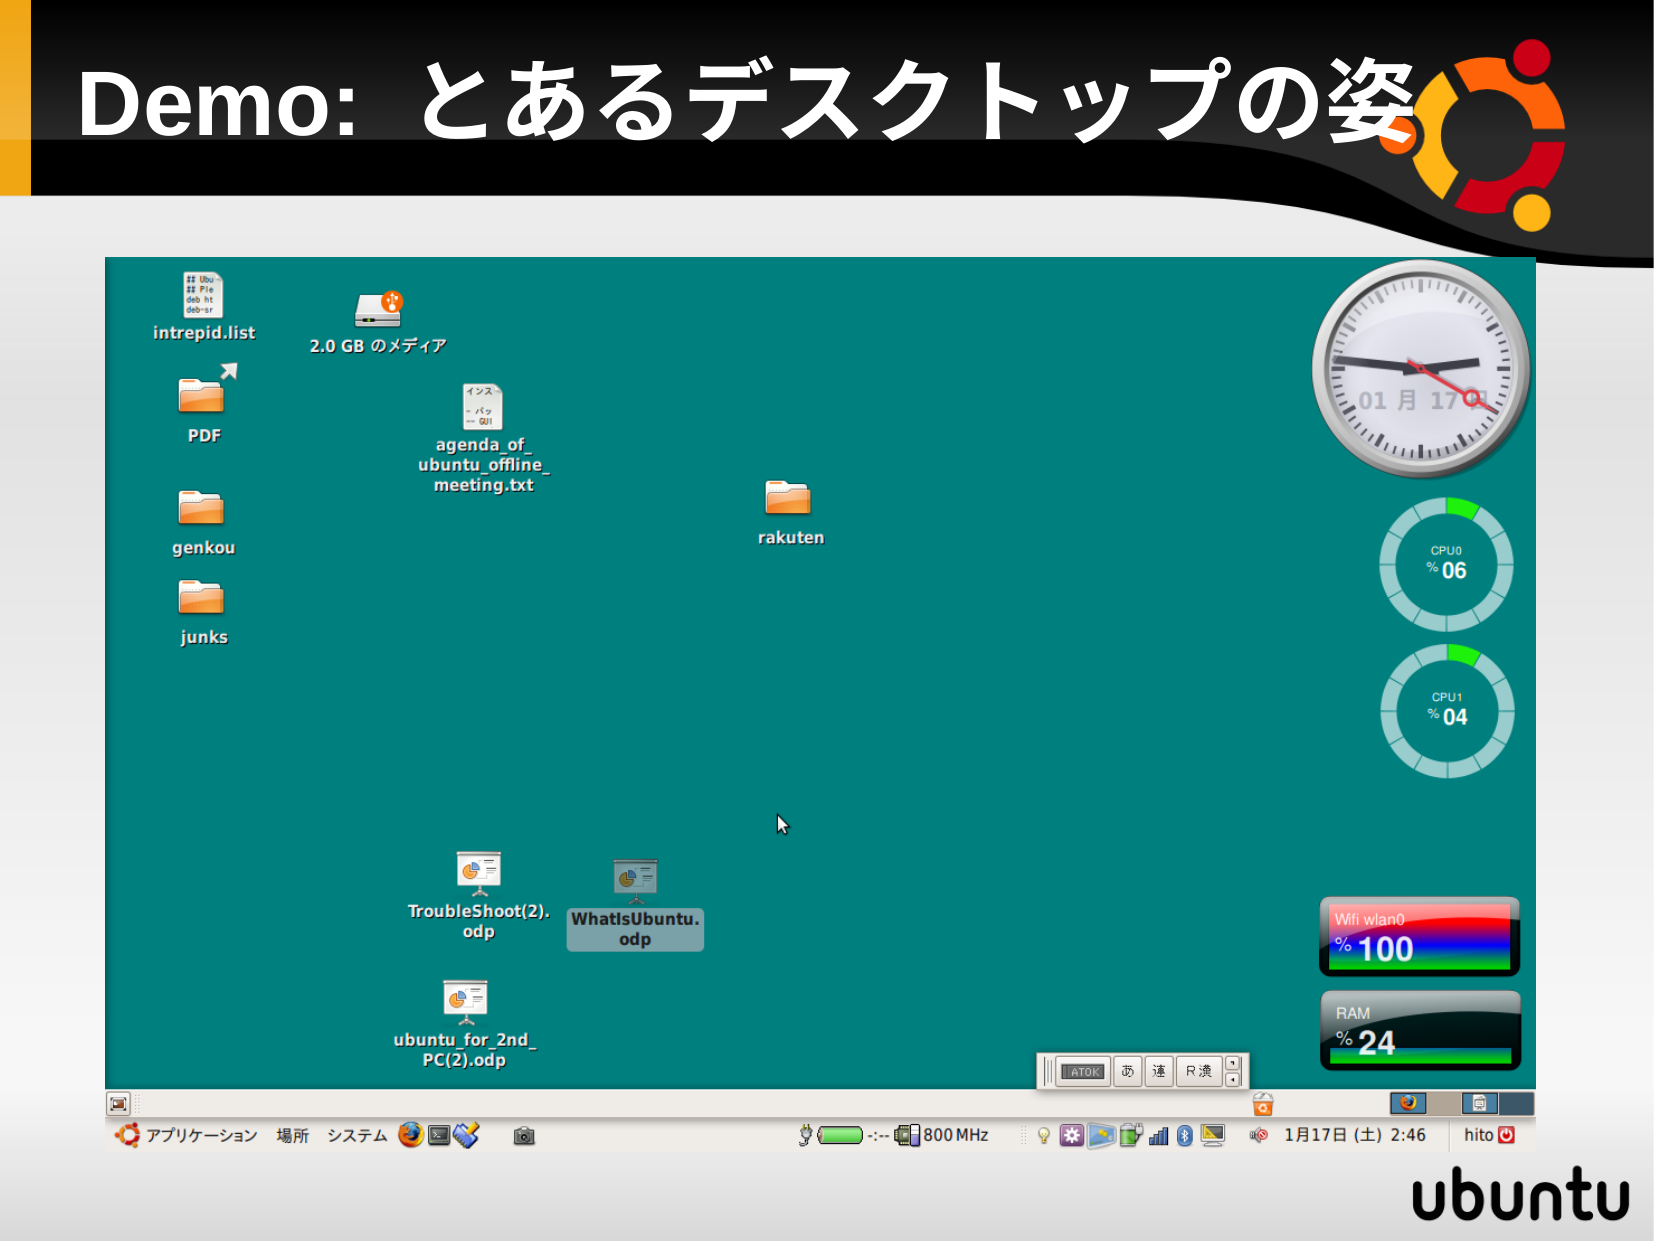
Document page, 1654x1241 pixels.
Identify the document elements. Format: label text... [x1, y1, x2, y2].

title Demo: とあるデスクトップの姿 [76, 7, 1565, 200]
picture [0, 0, 1654, 1241]
